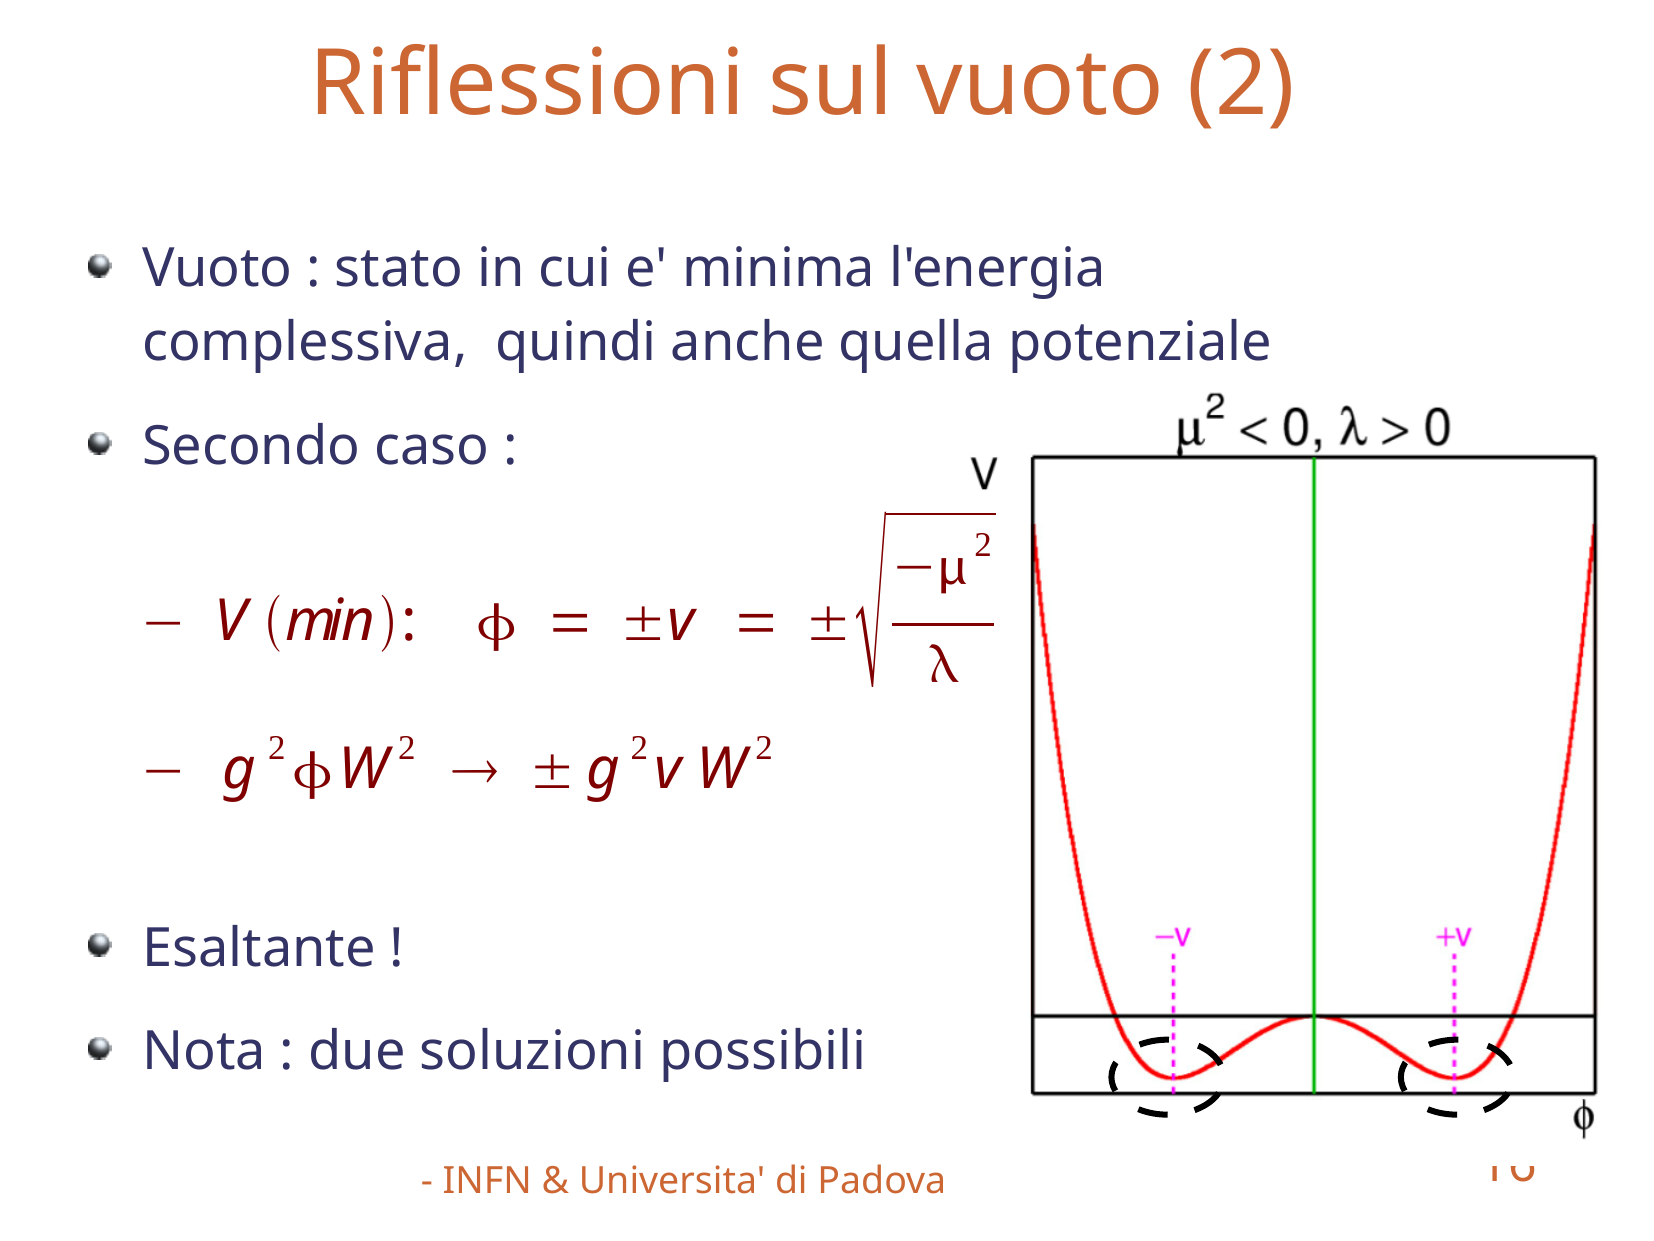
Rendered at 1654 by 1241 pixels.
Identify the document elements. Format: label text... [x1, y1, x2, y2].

chart [133, 727, 778, 823]
chart [133, 509, 1004, 700]
list Vuoto : stato in cui e' minima l'energia complessiva, quindi anche quella potenziale Secondo caso : [71, 228, 1313, 792]
title Riflessioni sul vuoto (2) [41, 8, 1613, 151]
list Esaltante ! Nota : due soluzioni possibili [71, 908, 1126, 1106]
picture [941, 383, 1639, 1166]
